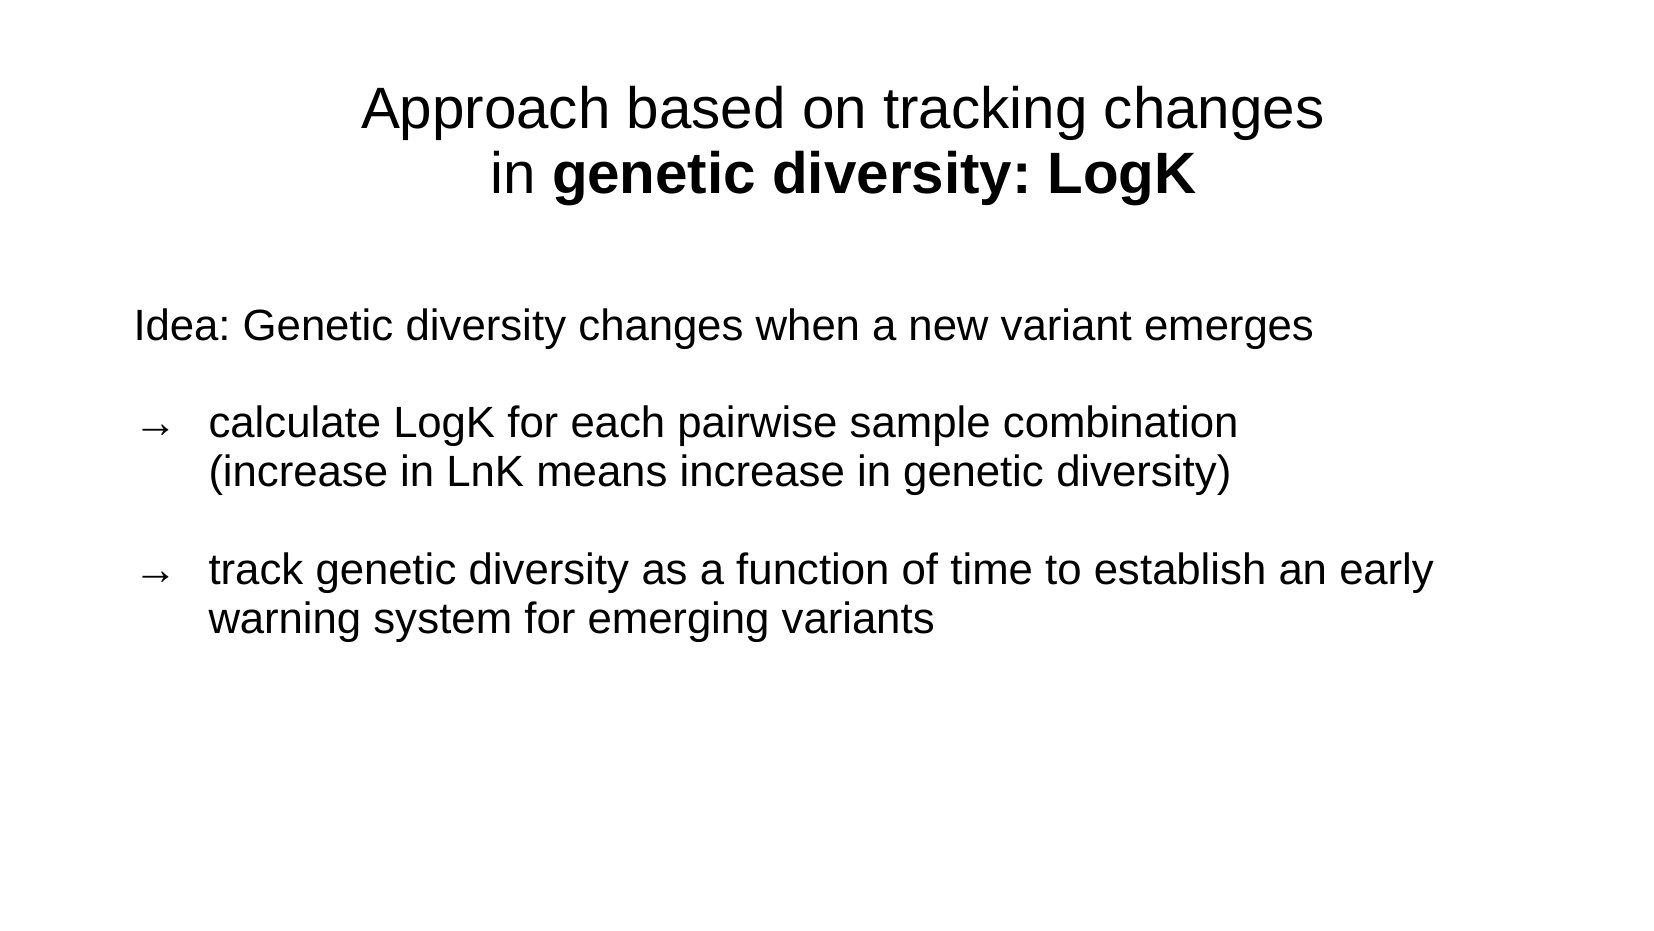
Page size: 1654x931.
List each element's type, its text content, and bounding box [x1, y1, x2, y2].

chart [1039, 503, 1158, 563]
list Approach based on tracking changes in genetic diversity: LogK [59, 75, 1558, 283]
text_box Idea: Genetic diversity changes when a new variant emerges → calculate LogK for each pairwise sample combination (increase in LnK means increase in genetic diversity) → track genetic diversity as a function of time to establish an early warning system for emerging variants [118, 293, 1554, 784]
